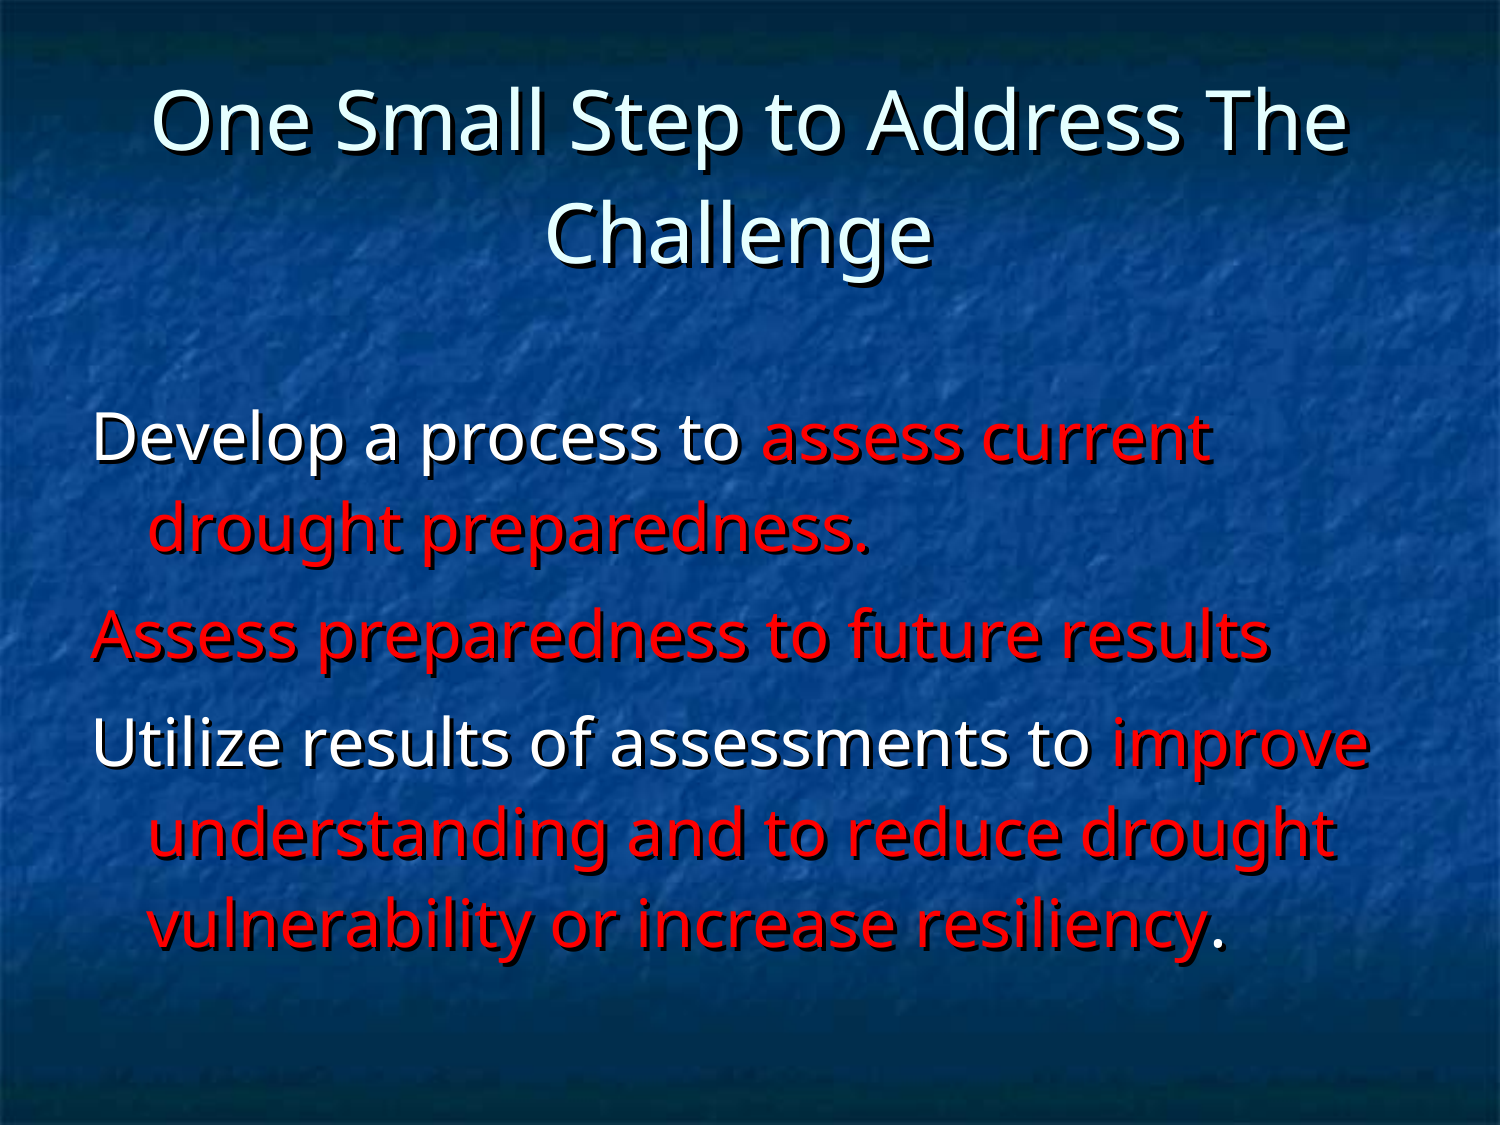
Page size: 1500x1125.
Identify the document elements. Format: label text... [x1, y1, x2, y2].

text_box One Small Step to Address The Challenge [75, 62, 1426, 288]
text_box Develop a process to assess current drought preparedness. Assess preparedness to future results Utilize results of assessments to improve understanding and to reduce drought vulnerability or increase resiliency. [75, 381, 1426, 1104]
picture [0, 0, 1500, 1125]
